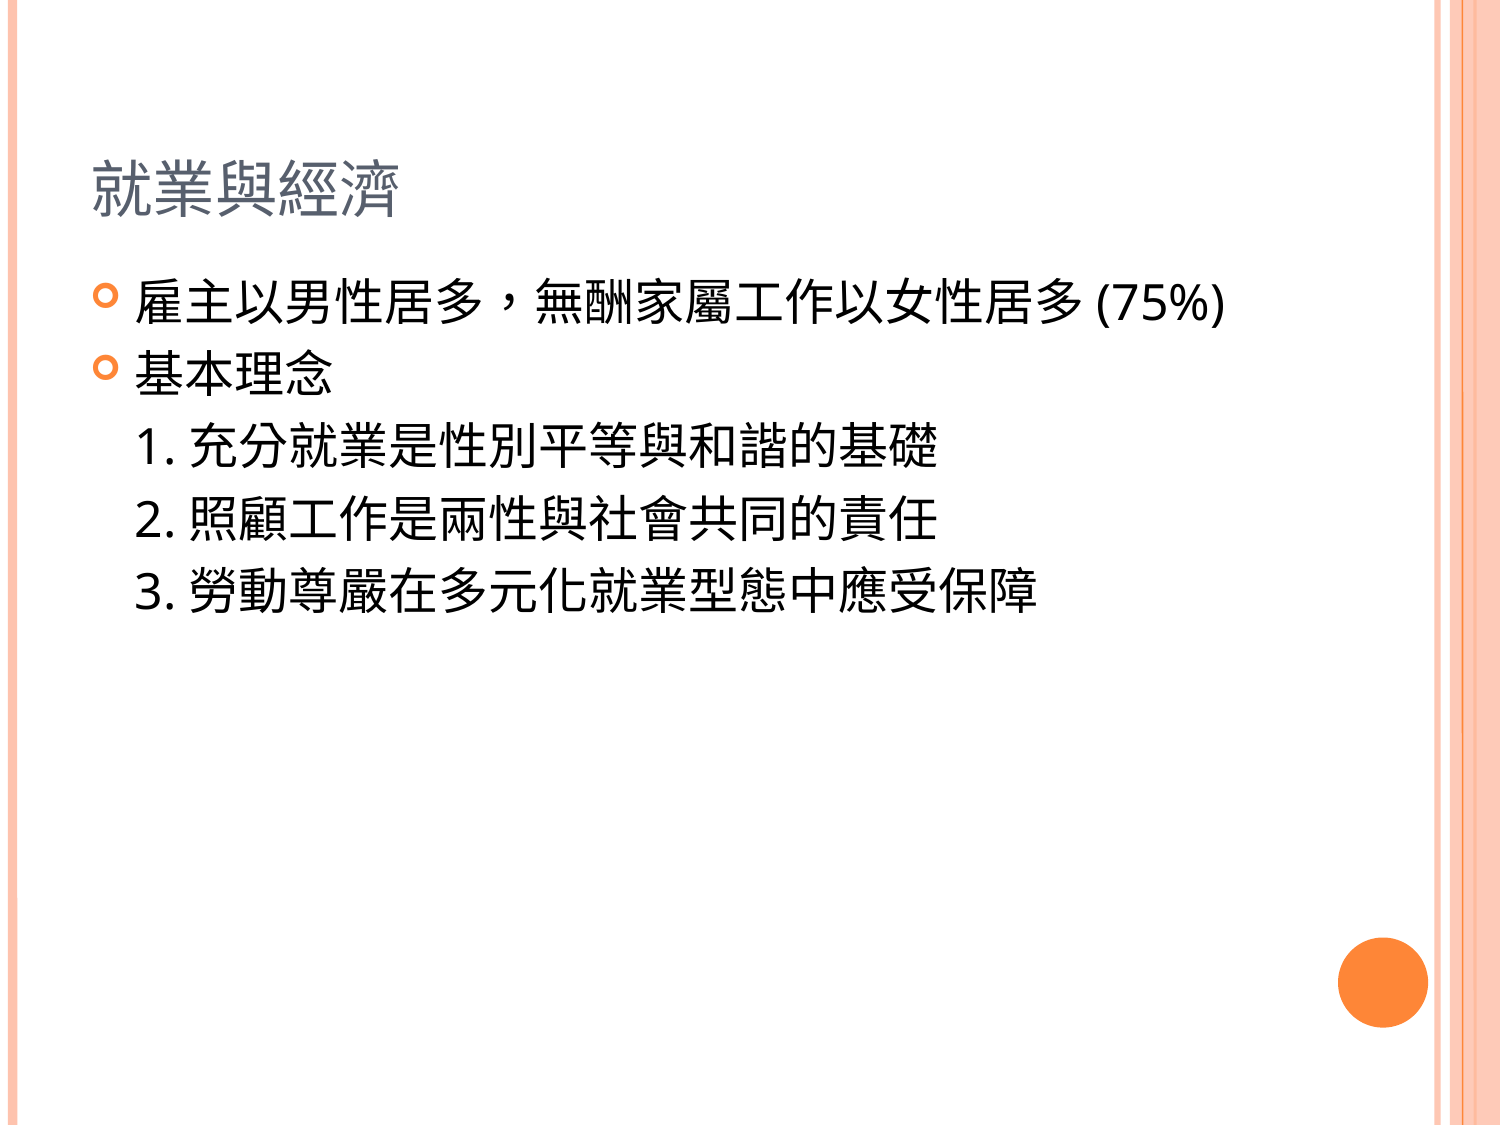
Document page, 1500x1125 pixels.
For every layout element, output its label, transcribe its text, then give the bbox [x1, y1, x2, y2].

list 雇主以男性居多，無酬家屬工作以女性居多(75%) 基本理念 1.充分就業是性別平等與和諧的基礎 2.照顧工作是兩性與社會共同的責任 3.勞動尊嚴在多元化就業型態中應受保障 [75, 262, 1300, 1062]
title 就業與經濟 [75, 45, 1300, 233]
